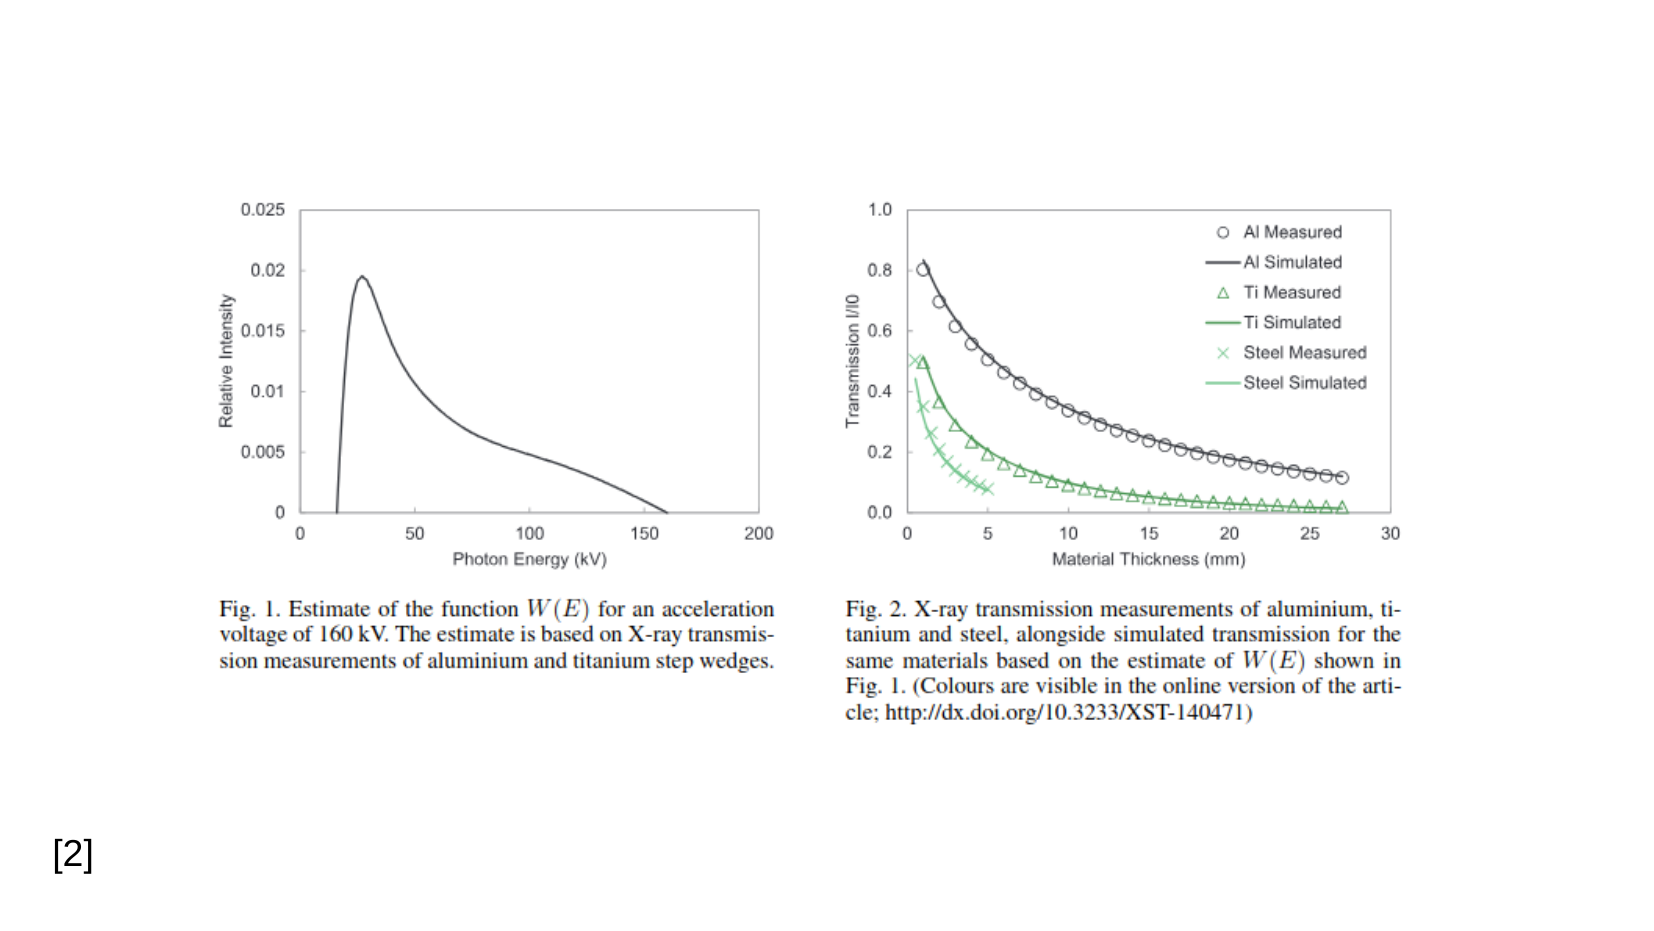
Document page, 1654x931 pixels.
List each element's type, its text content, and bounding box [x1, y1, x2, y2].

picture [172, 183, 1481, 745]
text_box [2] [37, 825, 188, 882]
